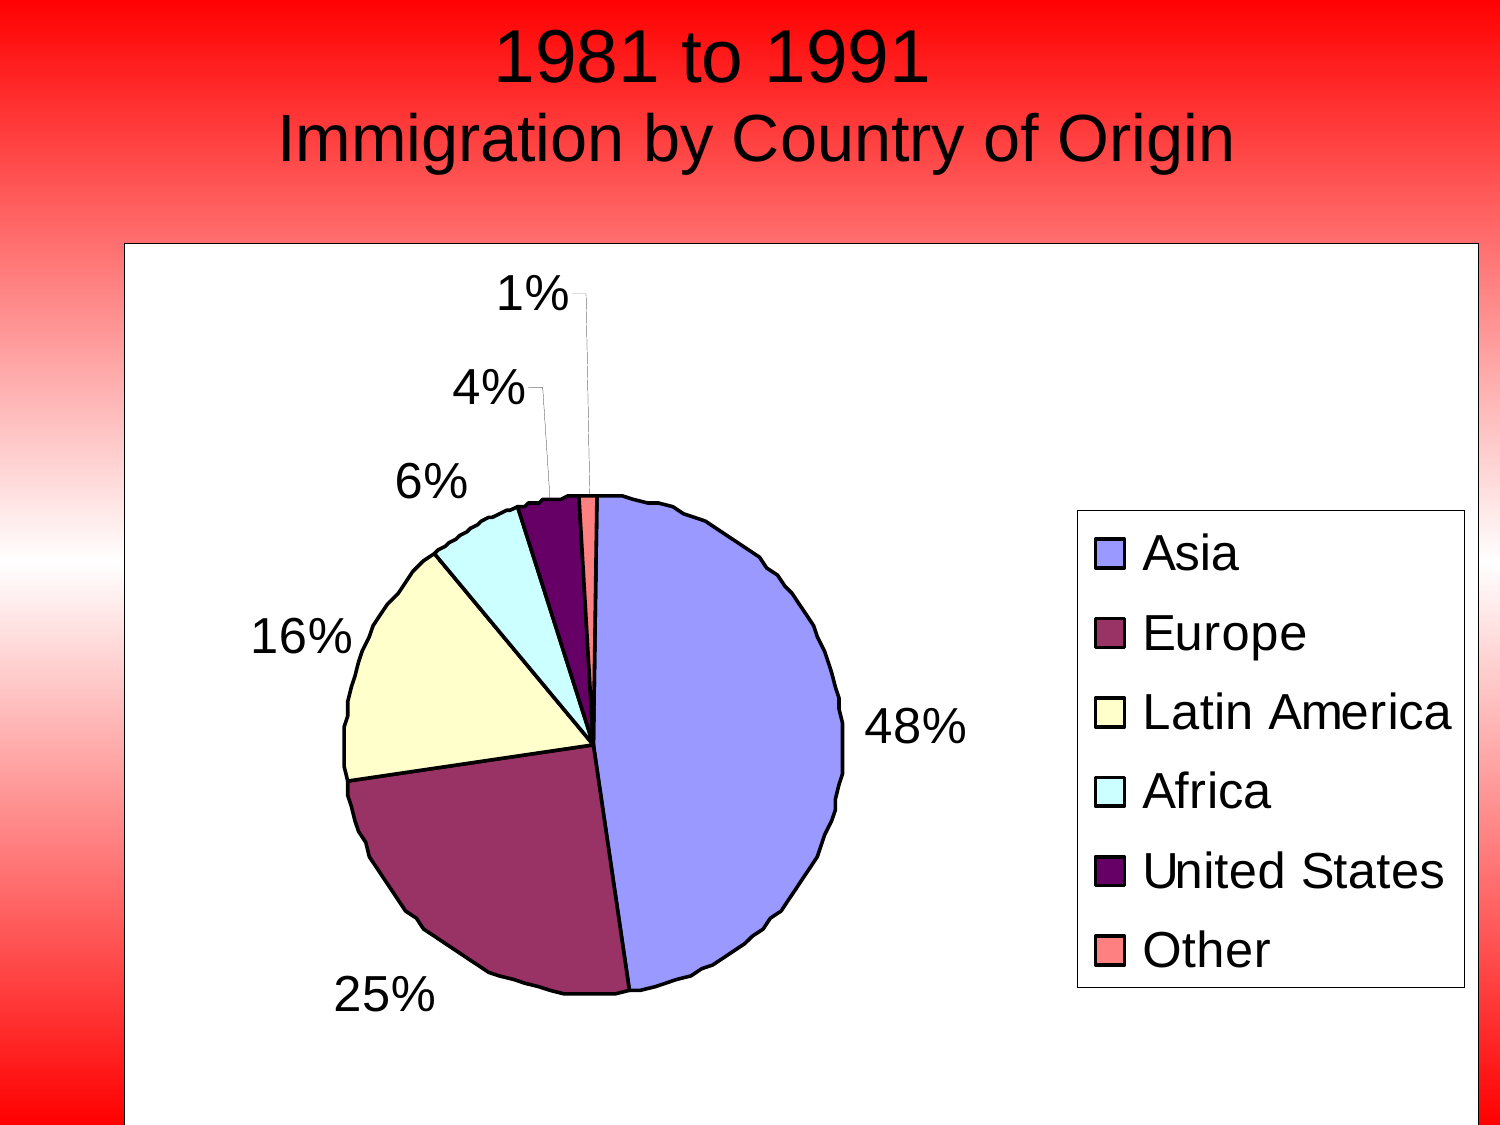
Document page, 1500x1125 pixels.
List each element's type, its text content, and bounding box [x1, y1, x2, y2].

text_box Immigration by Country of Origin [262, 87, 1252, 183]
text_box 1981 to 1991 [337, 0, 1088, 87]
chart [105, 224, 1500, 1125]
